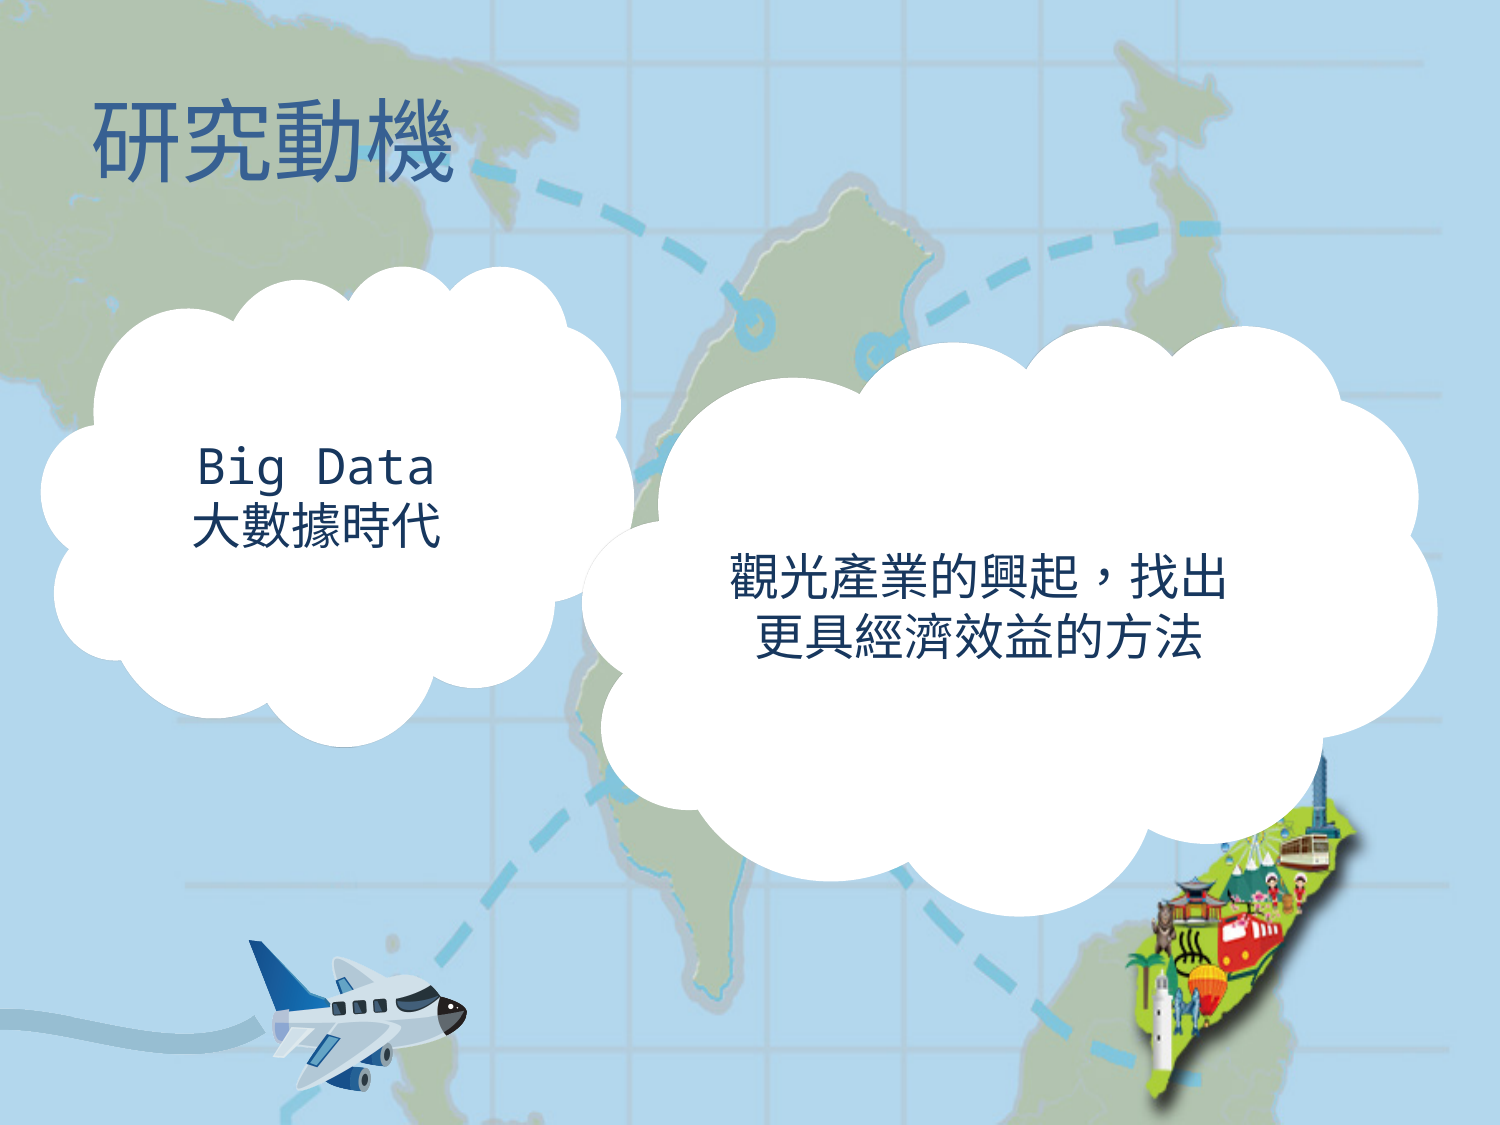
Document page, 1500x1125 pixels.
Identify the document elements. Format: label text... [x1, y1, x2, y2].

title 研究動機 [75, 45, 1426, 233]
text_box 觀光產業的興起，找出更具經濟效益的方法 [583, 328, 1436, 915]
picture [0, 940, 467, 1092]
text_box Big Data 大數據時代 [42, 268, 633, 746]
